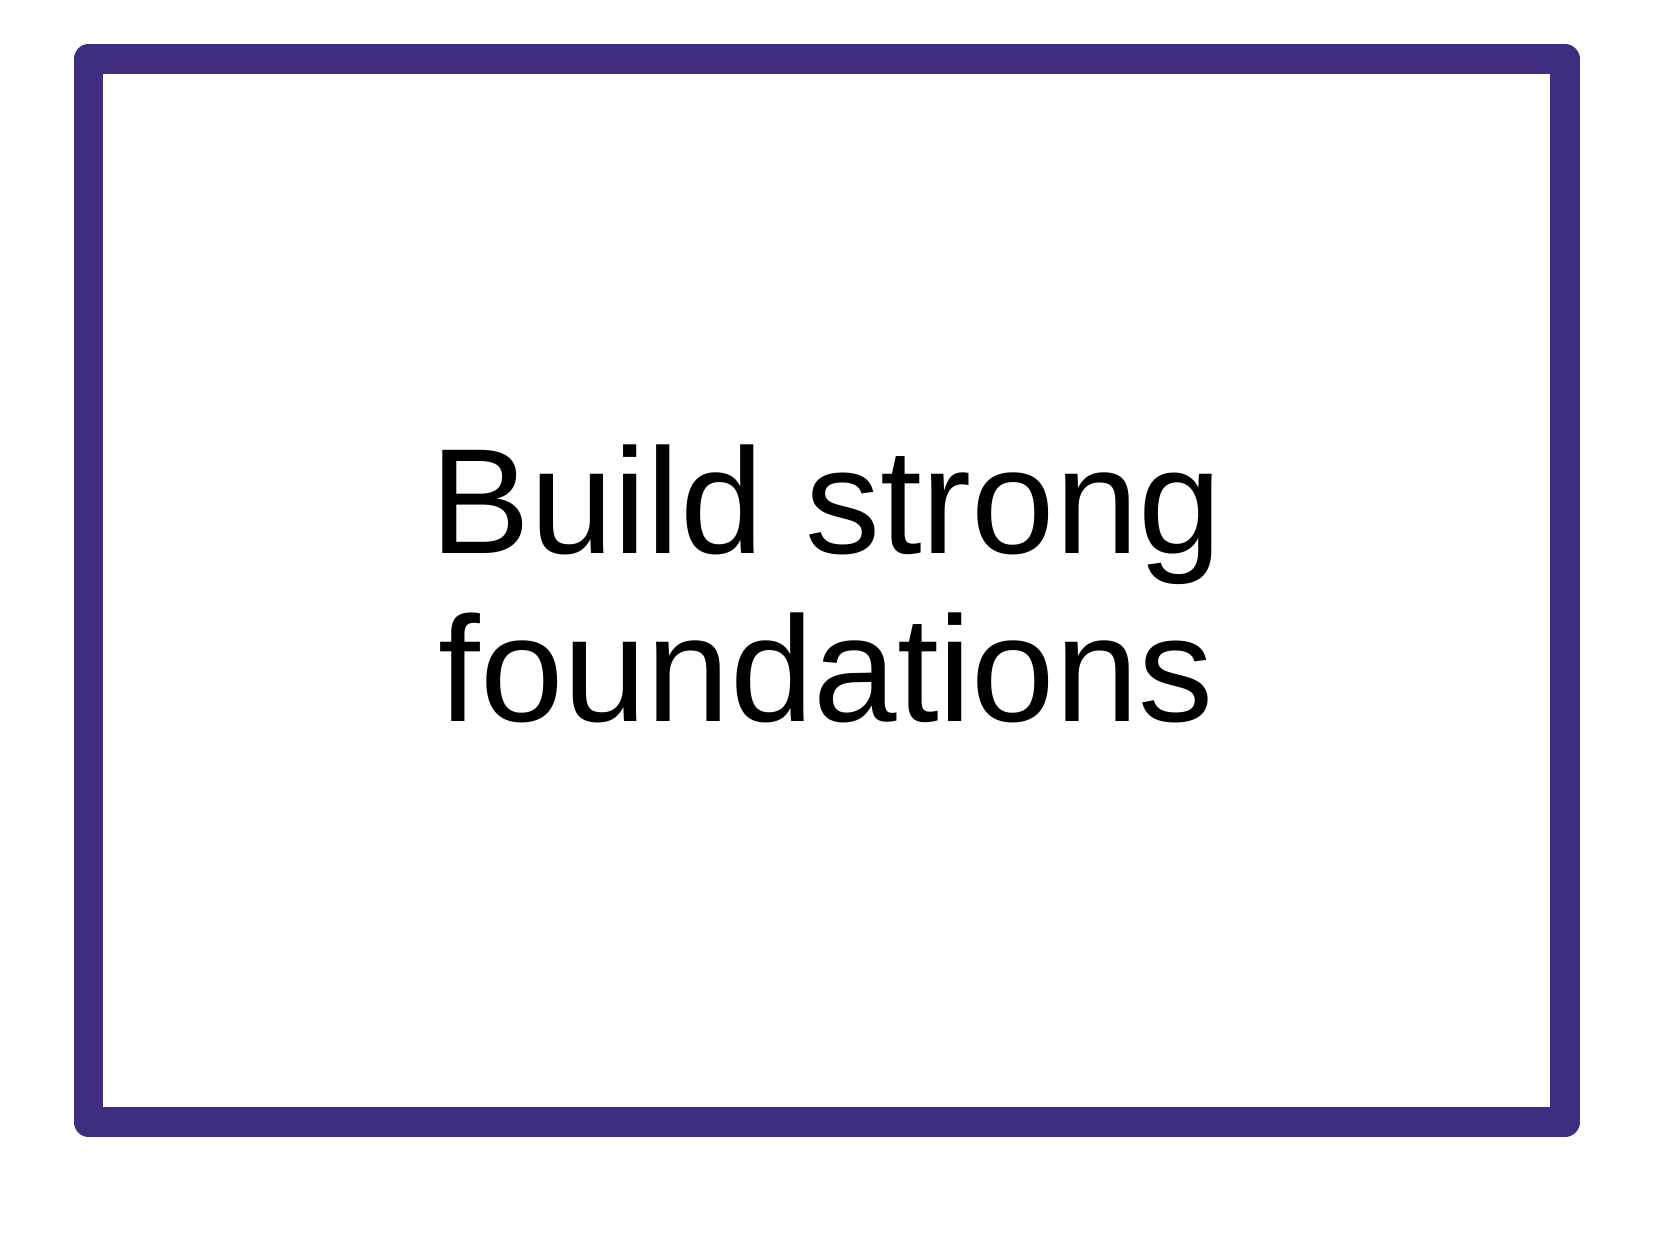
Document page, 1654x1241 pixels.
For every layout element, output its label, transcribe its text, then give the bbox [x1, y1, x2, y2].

title Build strong foundations [82, 49, 1571, 1123]
